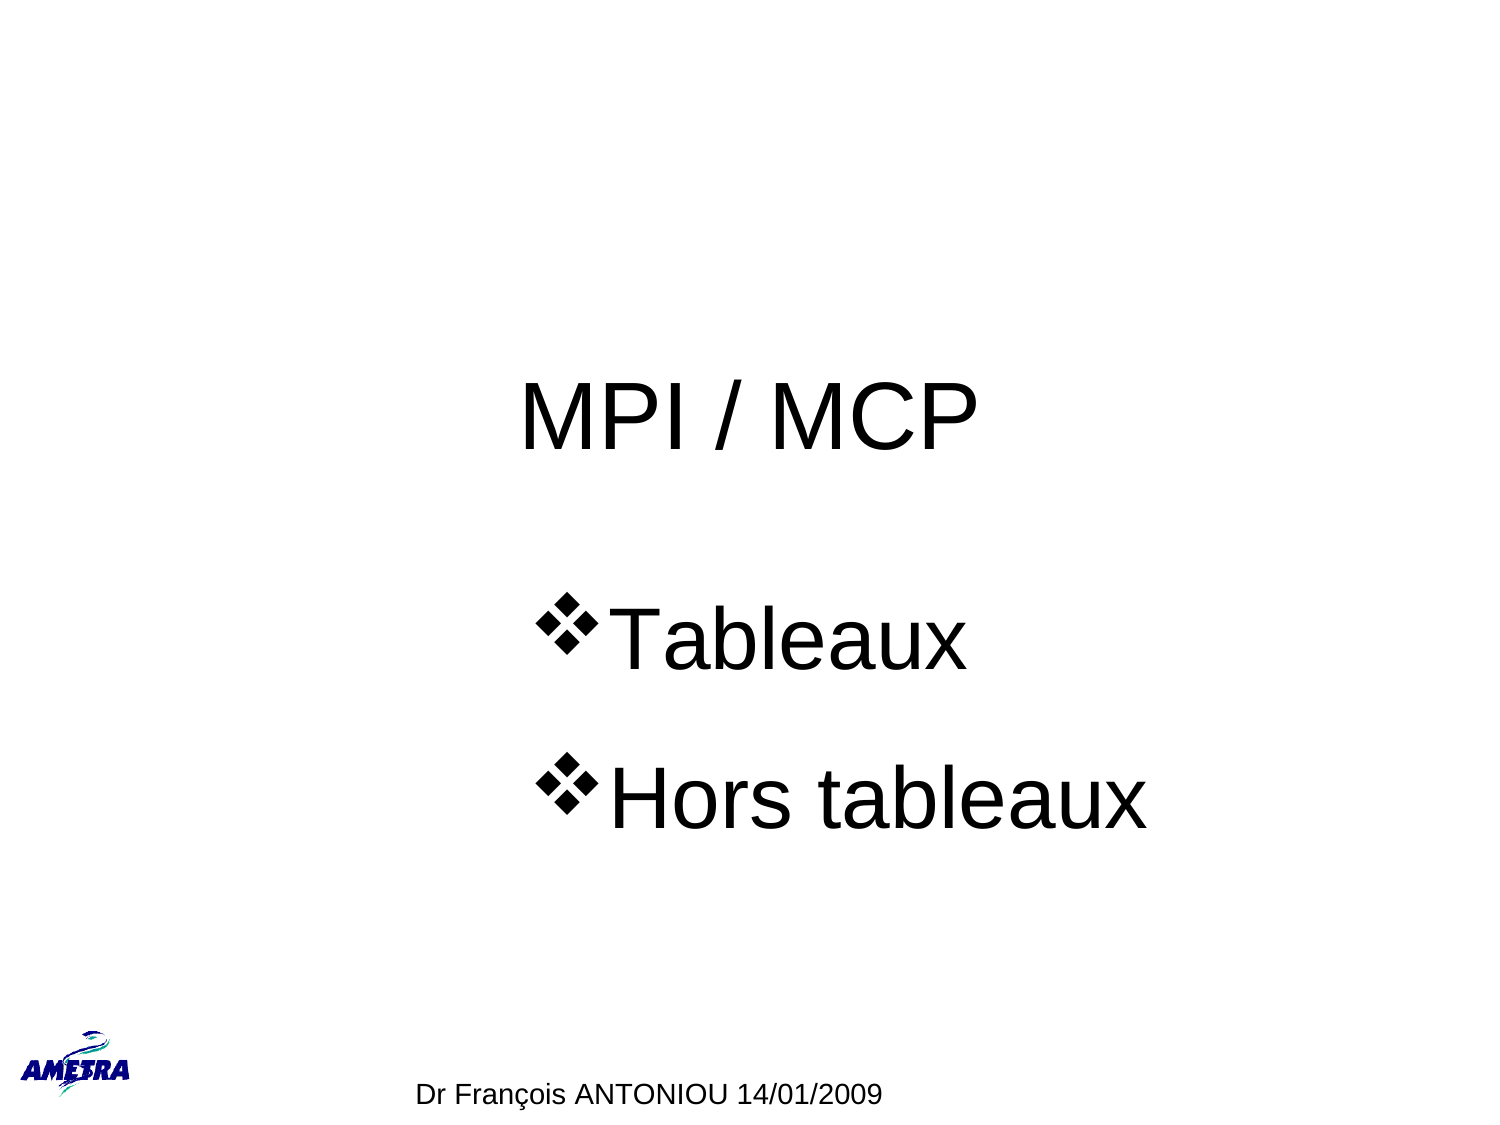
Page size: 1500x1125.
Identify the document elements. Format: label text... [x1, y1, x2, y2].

title MPI / MCP [112, 347, 1388, 593]
picture [0, 1007, 154, 1125]
text_box Tableaux Hors tableaux [513, 574, 1282, 855]
